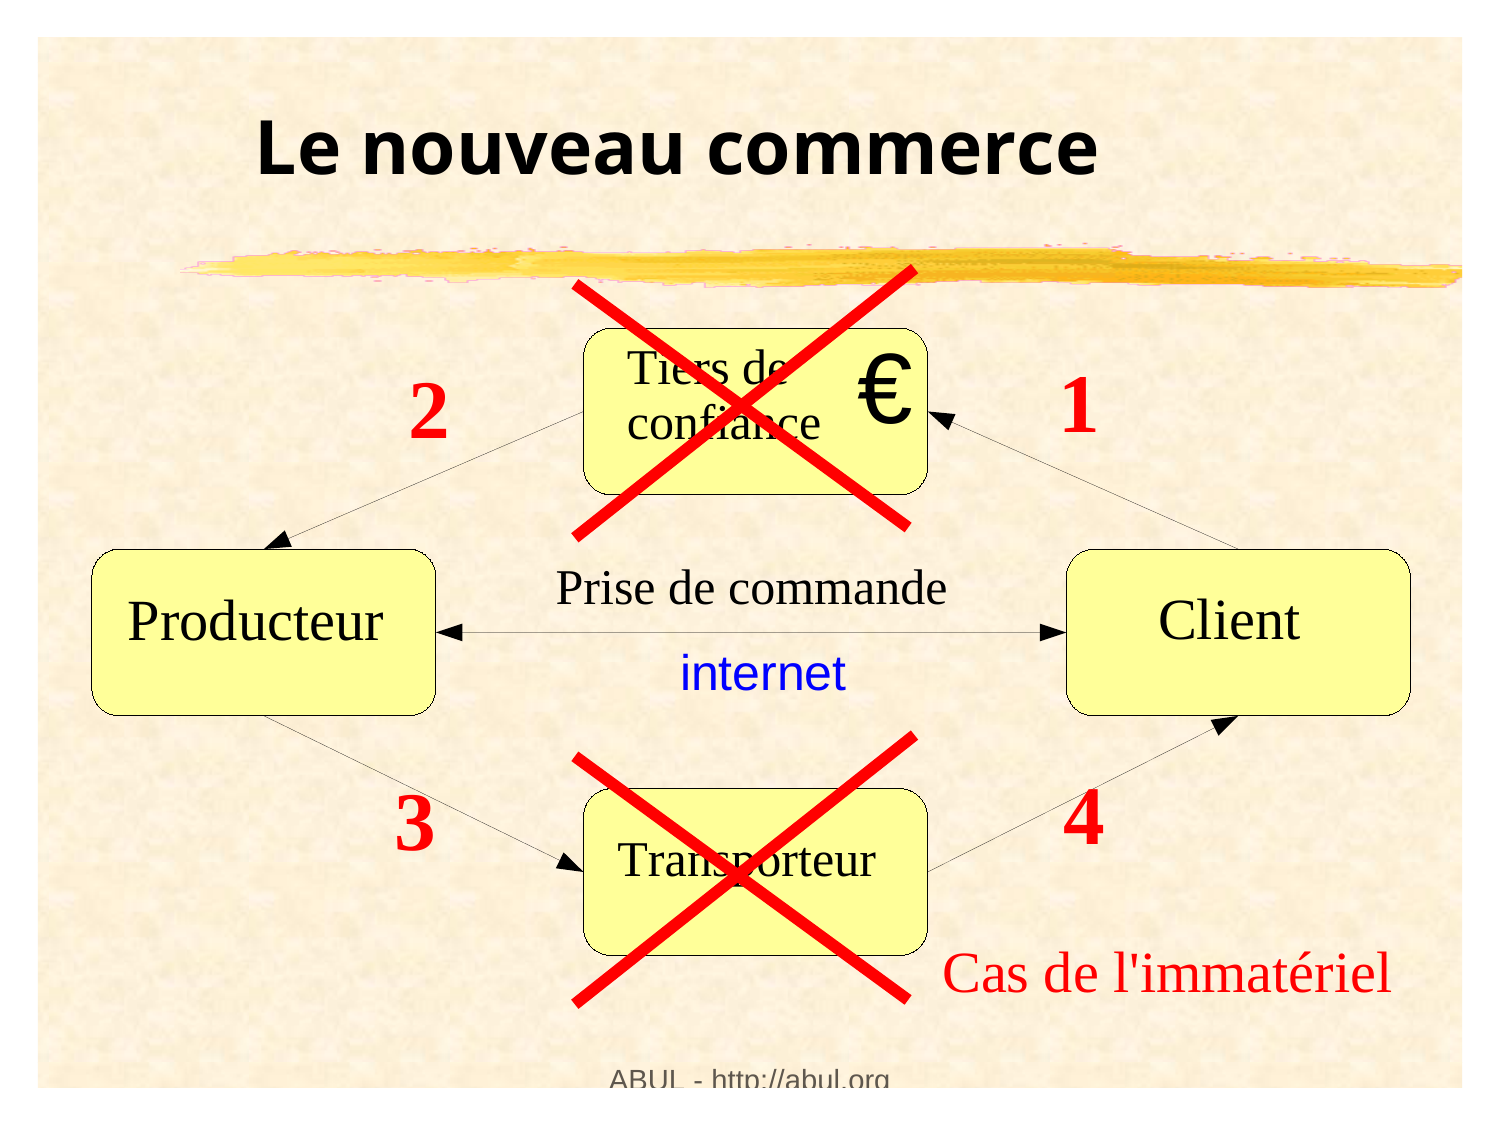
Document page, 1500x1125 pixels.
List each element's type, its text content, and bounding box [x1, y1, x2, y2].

text_box € [857, 333, 945, 458]
text_box 2 [408, 364, 451, 490]
text_box internet [572, 645, 955, 708]
picture [732, 1076, 737, 1088]
text_box Transporteur [617, 832, 900, 893]
text_box Producteur [127, 588, 426, 669]
picture [37, 37, 1463, 1088]
text_box [91, 549, 436, 716]
picture [633, 1072, 642, 1078]
text_box 4 [1063, 770, 1106, 896]
text_box 3 [394, 776, 437, 902]
text_box Tiers de confiance [626, 339, 822, 461]
picture [852, 1076, 860, 1088]
picture [614, 1073, 621, 1082]
picture [788, 1082, 795, 1088]
text_box [583, 788, 928, 956]
text_box Prise de commande [555, 559, 994, 621]
text_box 1 [1058, 358, 1101, 484]
picture [806, 1076, 813, 1088]
picture [716, 1076, 723, 1088]
text_box [1066, 549, 1411, 716]
title Le nouveau commerce [254, 39, 1237, 253]
text_box [583, 328, 928, 495]
picture [748, 1076, 755, 1088]
text_box Cas de l'immatériel [942, 940, 1441, 1011]
picture [633, 1081, 643, 1088]
picture [612, 1084, 624, 1088]
text_box Client [1158, 587, 1342, 659]
picture [878, 1076, 886, 1088]
